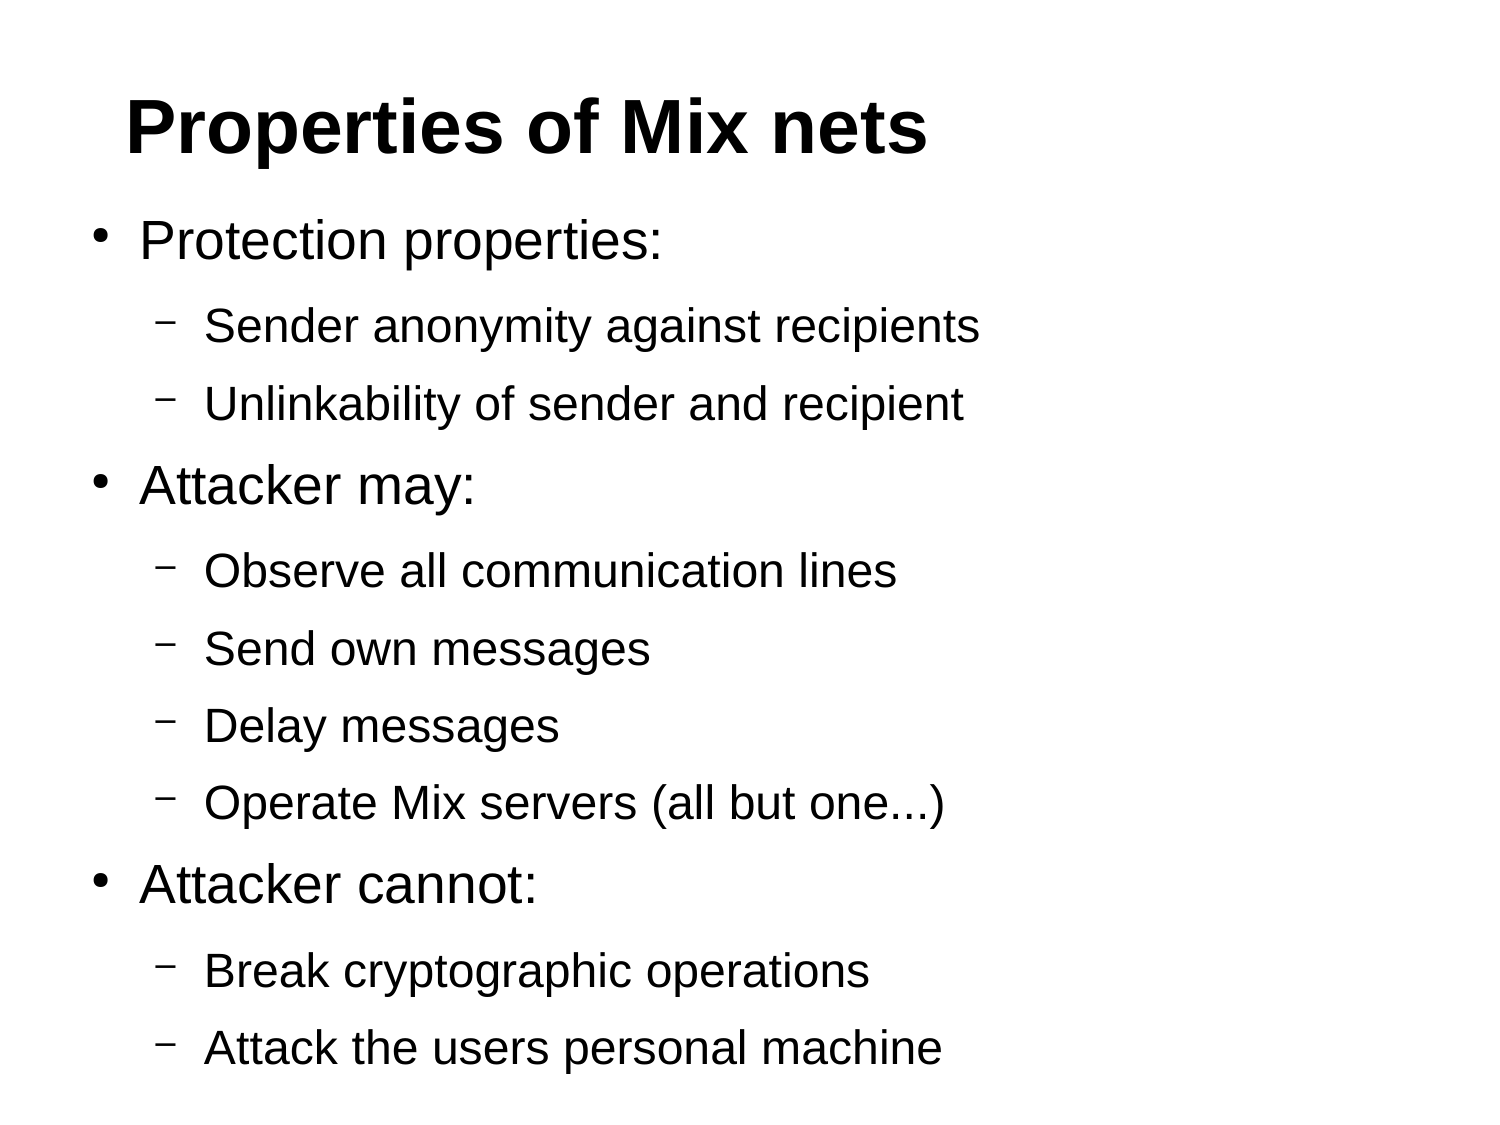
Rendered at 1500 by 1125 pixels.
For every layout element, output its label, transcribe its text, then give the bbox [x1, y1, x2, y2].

list Protection properties: Sender anonymity against recipients Unlinkability of sender and recipient Attacker may: Observe all communication lines Send own messages Delay messages Operate Mix servers (all but one...) Attacker cannot: Break cryptographic operations Attack the users personal machine [75, 204, 1395, 1075]
title Properties of Mix nets [75, 44, 1425, 177]
